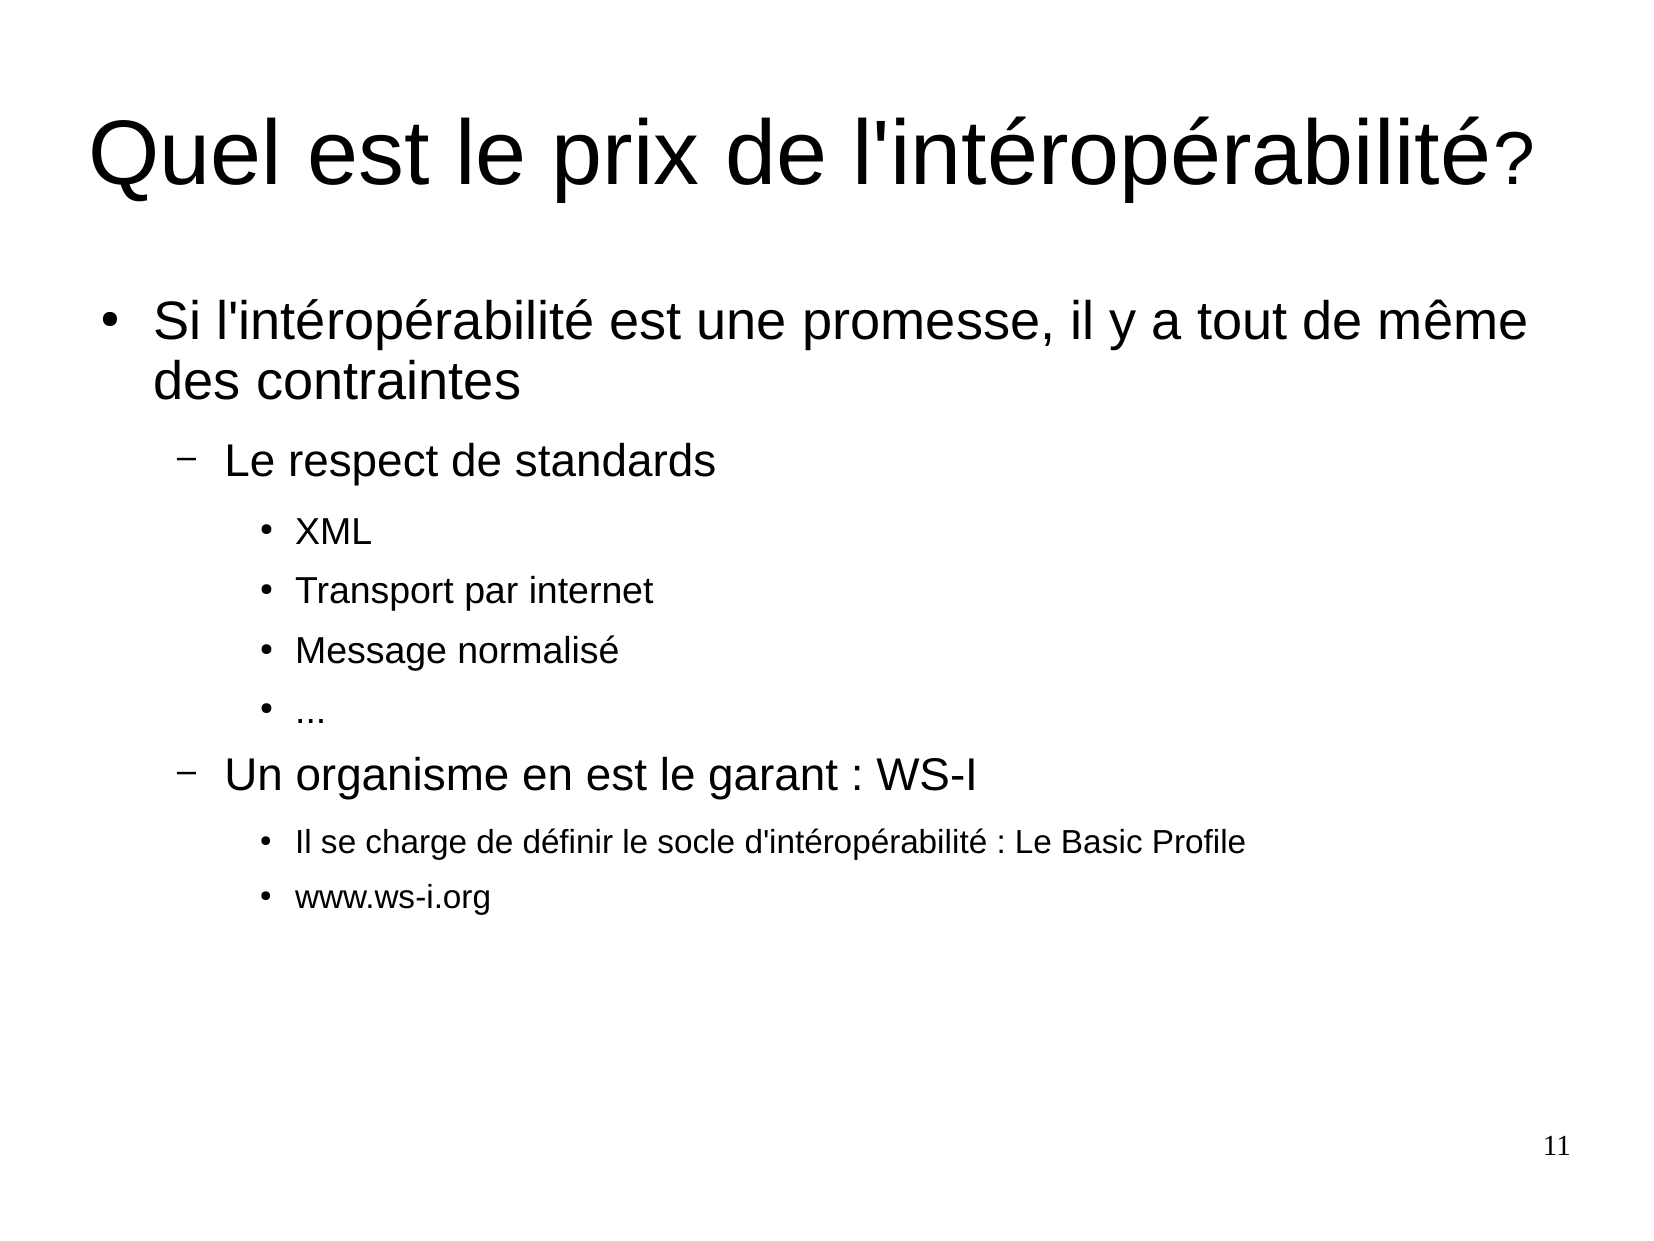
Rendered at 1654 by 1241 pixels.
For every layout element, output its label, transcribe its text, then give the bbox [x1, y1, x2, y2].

list Si l'intéropérabilité est une promesse, il y a tout de même des contraintes Le respect de standards XML Transport par internet Message normalisé ... Un organisme en est le garant : WS-I Il se charge de définir le socle d'intéropérabilité : Le Basic Profile www.ws-i.org [82, 290, 1571, 1094]
title Quel est le prix de l'intéropérabilité? [82, 56, 1571, 250]
